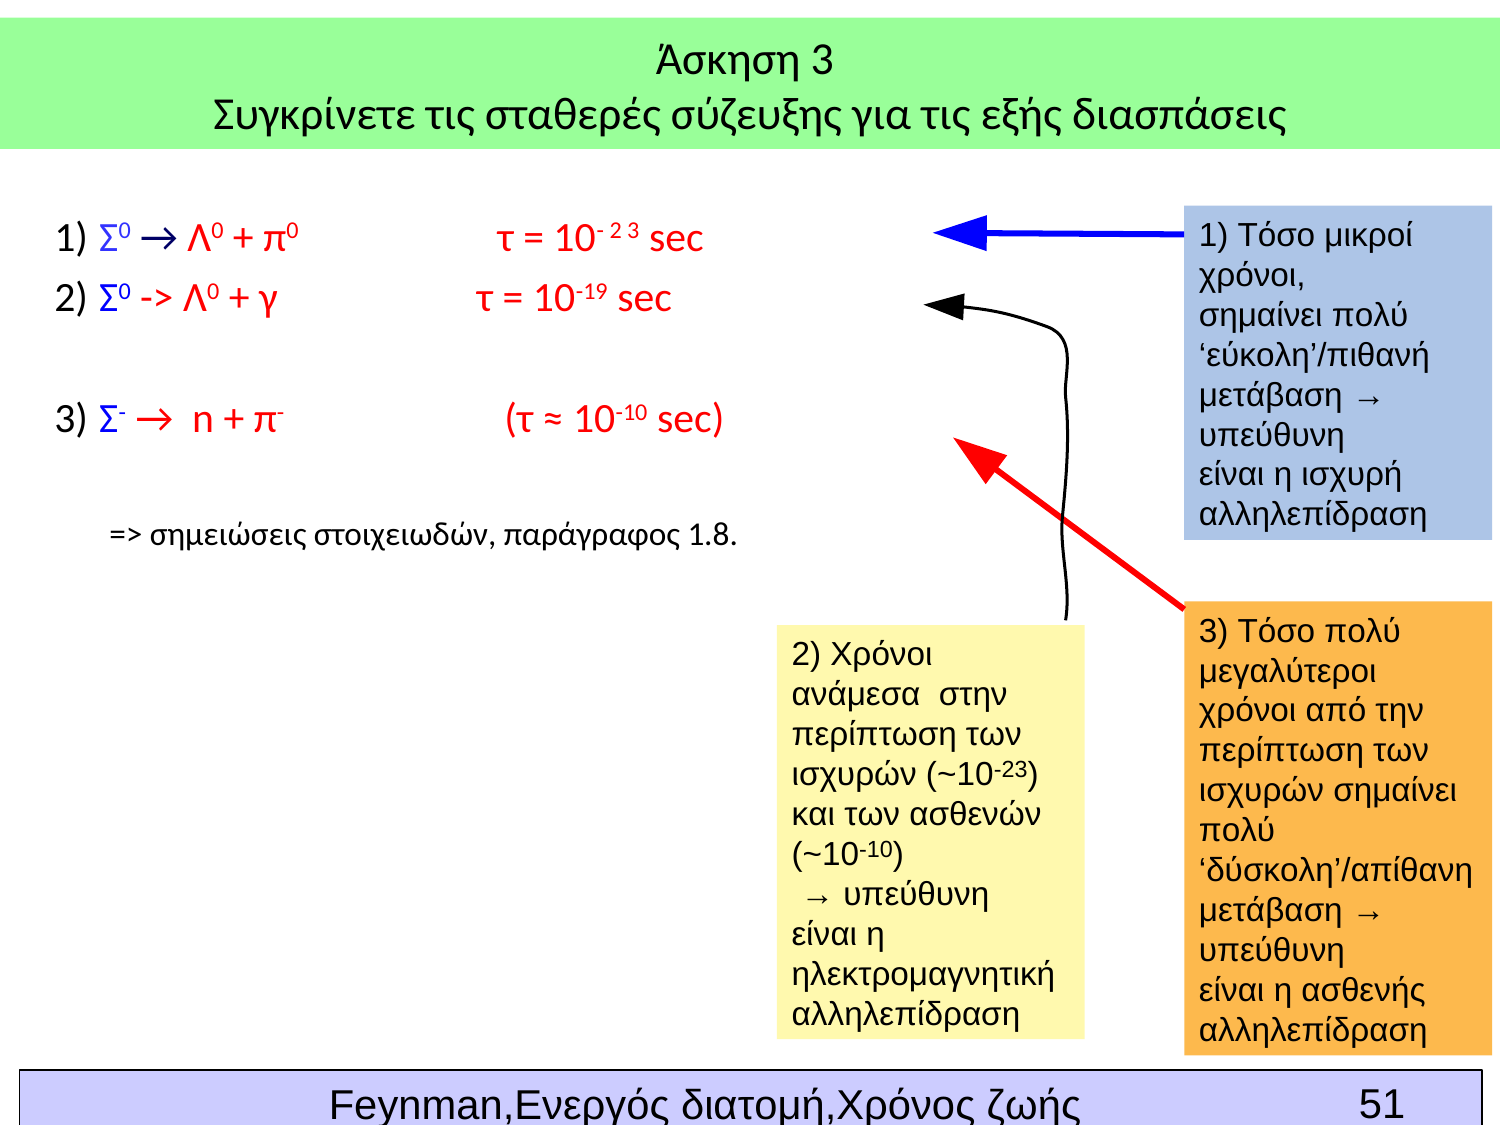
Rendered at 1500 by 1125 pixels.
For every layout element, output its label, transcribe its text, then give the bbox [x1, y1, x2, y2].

text_box 2) Χρόνοι ανάμεσα στην περίπτωση των ισχυρών (~10-23) και των ασθενών (~10-10) → υπεύθυνη είναι η ηλεκτρομαγνητική αλληλεπίδραση [776, 625, 1085, 1040]
text_box 3) Τόσο πολύ μεγαλύτεροι χρόνοι από την περίπτωση των ισχυρών σημαίνει πολύ ‘δύσκολη’/απίθανη μετάβαση → υπεύθυνη είναι η ασθενής αλληλεπίδραση [1184, 601, 1493, 1056]
text_box Άσκηση 3 Συγκρίνετε τις σταθερές σύζευξης για τις εξής διασπάσεις [0, 17, 1500, 149]
text_box 1) Τόσο μικροί χρόνοι, σημαίνει πολύ ‘εύκολη’/πιθανή μετάβαση → υπεύθυνη είναι η ισχυρή αλληλεπίδραση [1184, 205, 1493, 540]
text_box Σ0 → Λ0 + π0 τ = 10- 2 3 sec Σ0 -> Λ0 + γ τ = 10-19 sec Σ- → n + π- (τ ≈ 10-10 sec) => σημειώσεις στοιχειωδών, παράγραφος 1.8. [39, 202, 1463, 945]
